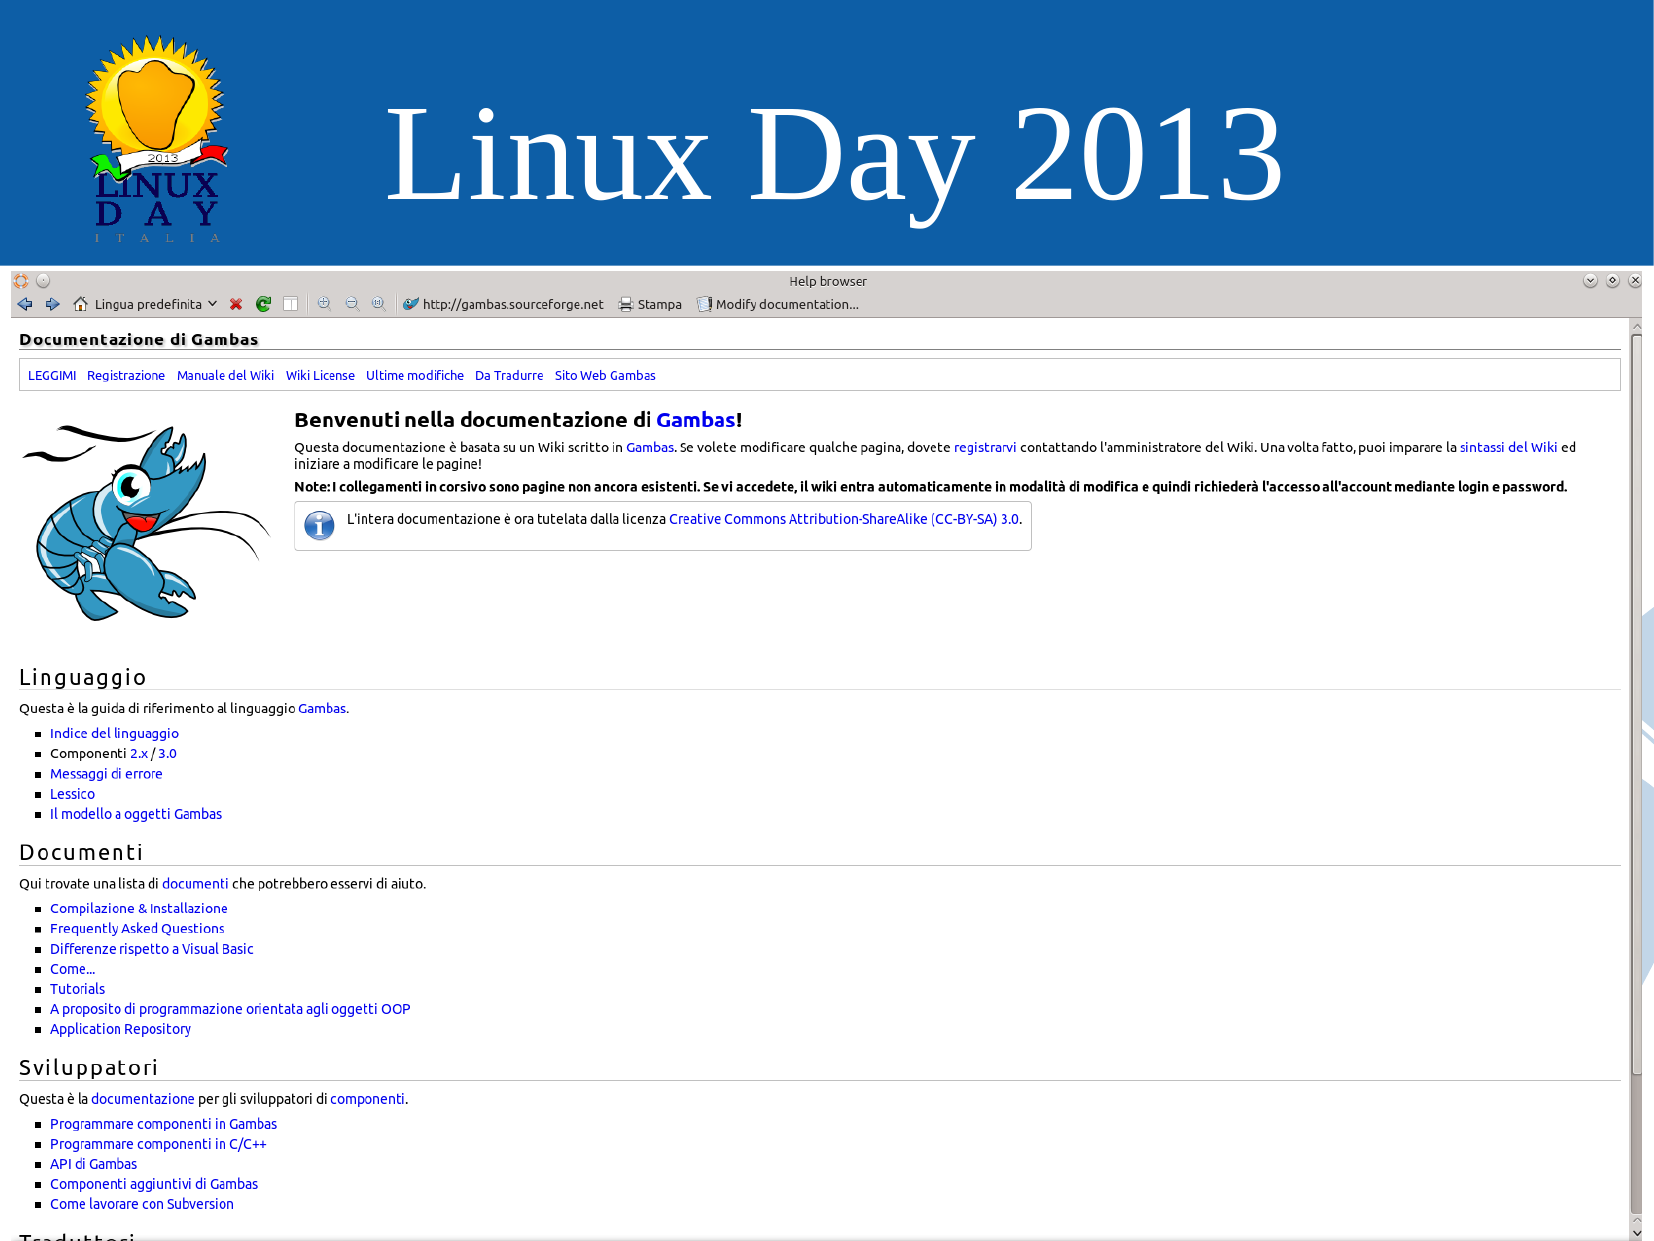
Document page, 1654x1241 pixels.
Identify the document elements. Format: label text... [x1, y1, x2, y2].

picture [11, 271, 1642, 1241]
title Linux Day 2013 [237, 49, 1489, 257]
picture [76, 14, 237, 262]
